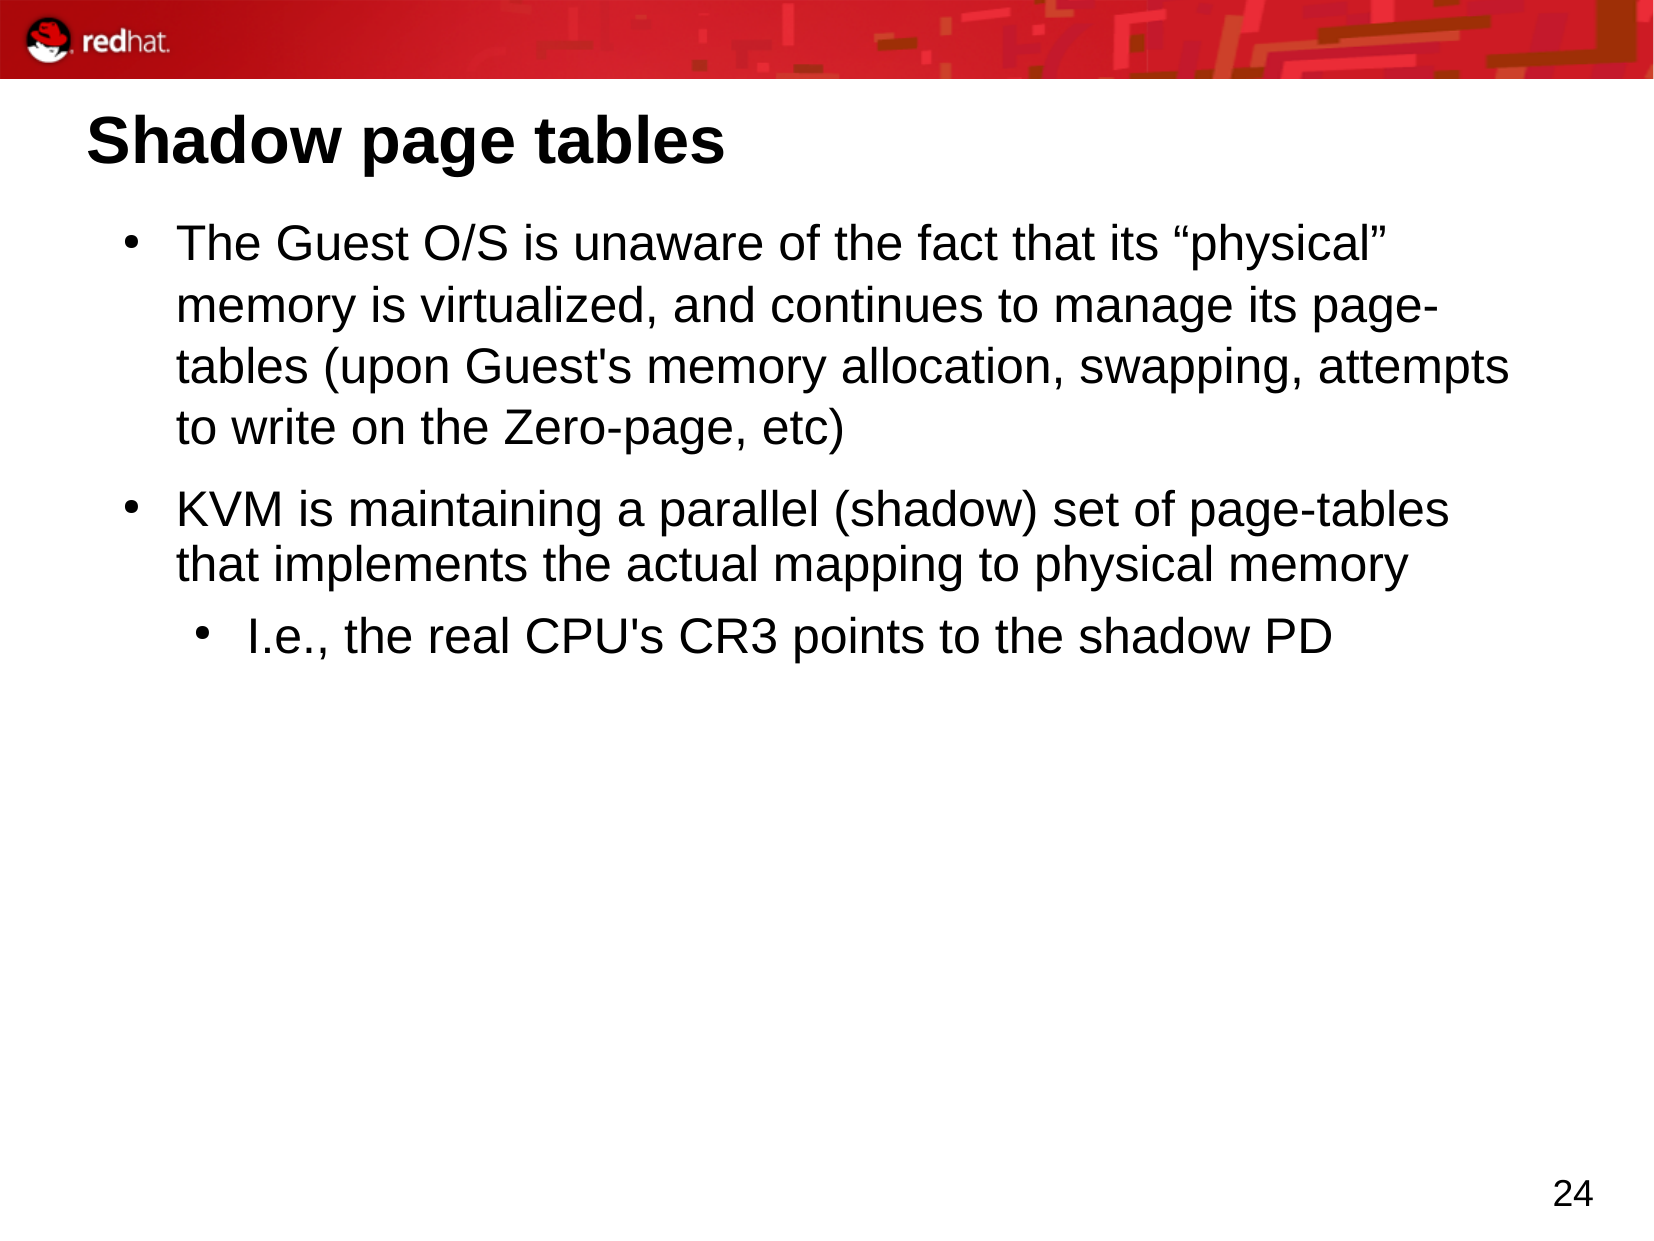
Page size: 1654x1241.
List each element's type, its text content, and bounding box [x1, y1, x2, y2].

list The Guest O/S is unaware of the fact that its “physical” memory is virtualized, and continues to manage its page-tables (upon Guest's memory allocation, swapping, attempts to write on the Zero-page, etc) KVM is maintaining a parallel (shadow) set of page-tables that implements the actual mapping to physical memory I.e., the real CPU's CR3 points to the shadow PD [105, 210, 1531, 658]
title Shadow page tables [86, 93, 1576, 196]
picture [0, 0, 1654, 79]
